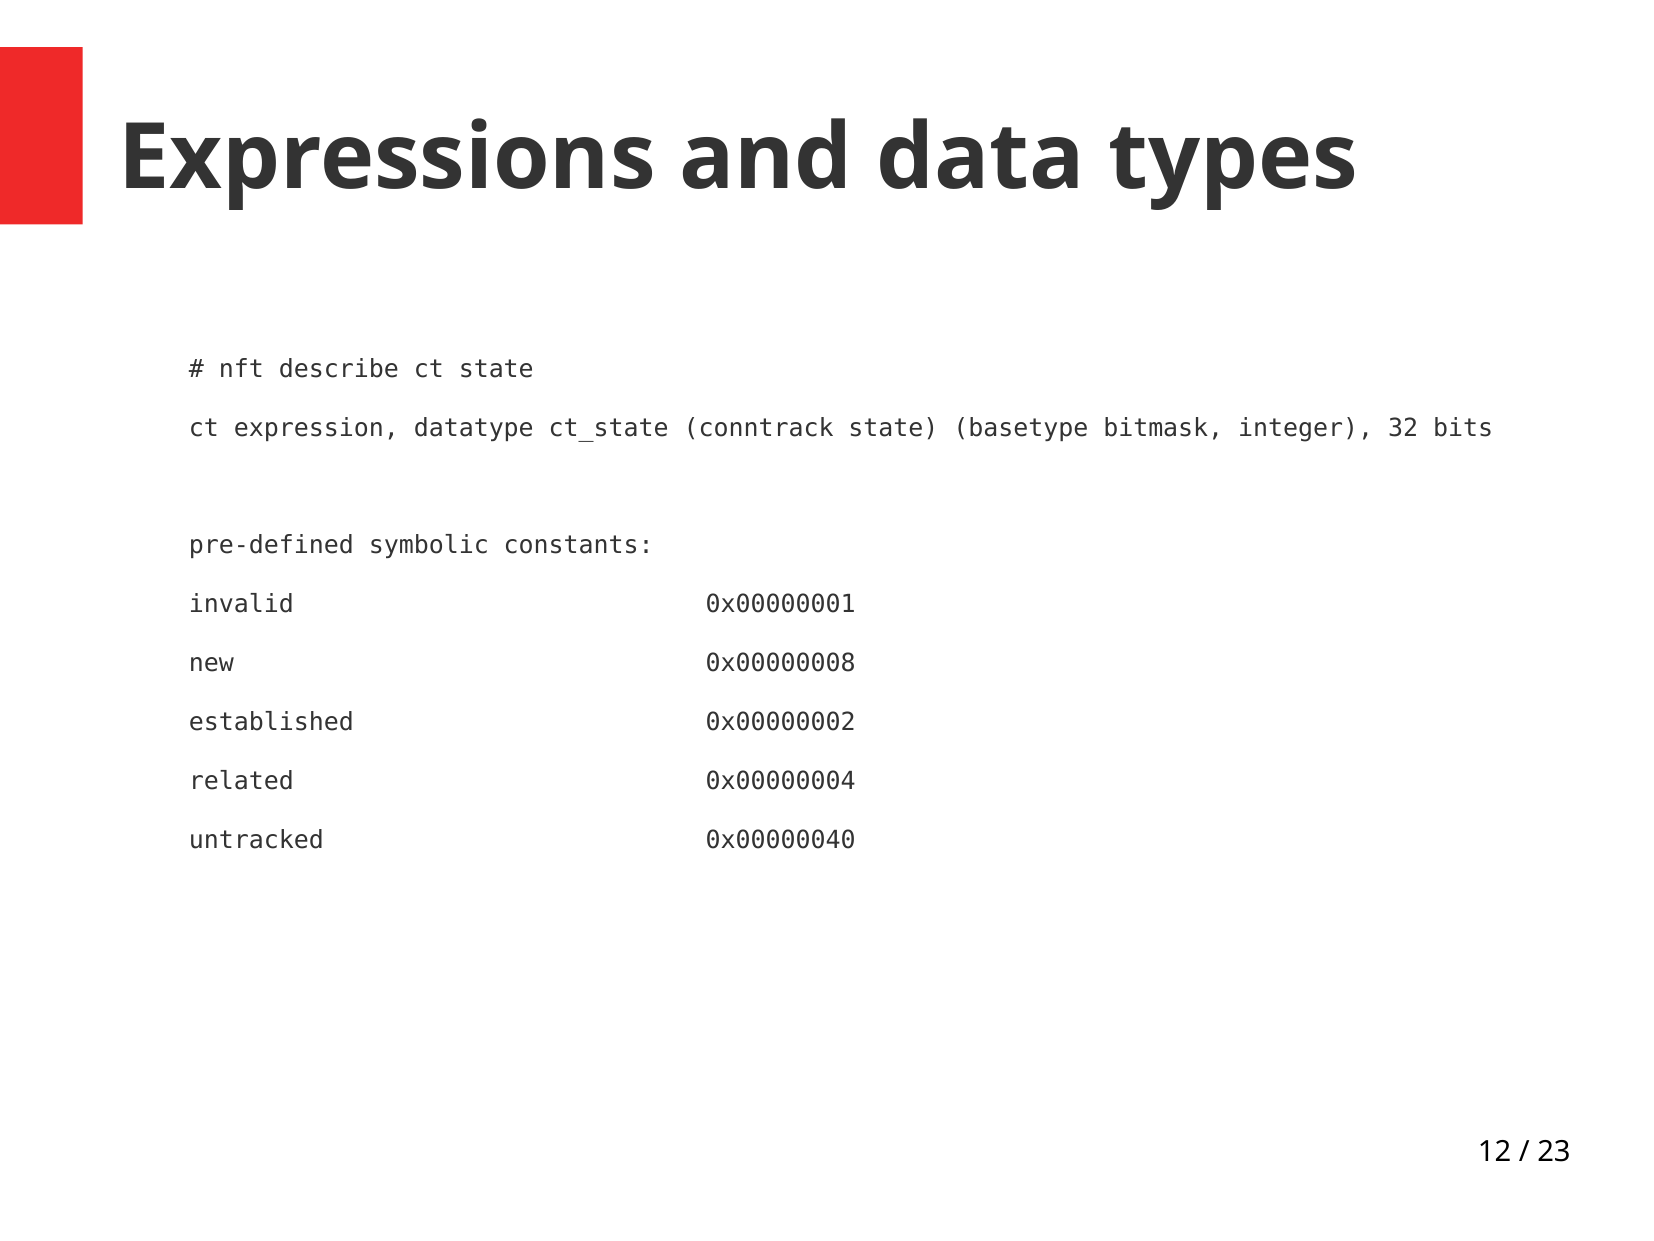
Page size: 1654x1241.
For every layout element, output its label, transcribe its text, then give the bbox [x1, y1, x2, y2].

title Expressions and data types [118, 49, 1571, 257]
list # nft describe ct state ct expression, datatype ct_state (conntrack state) (basetype bitmask, integer), 32 bits pre-defined symbolic constants: invalid 0x00000001 new 0x00000008 established 0x00000002 related 0x00000004 untracked 0x00000040 [118, 354, 1536, 1074]
